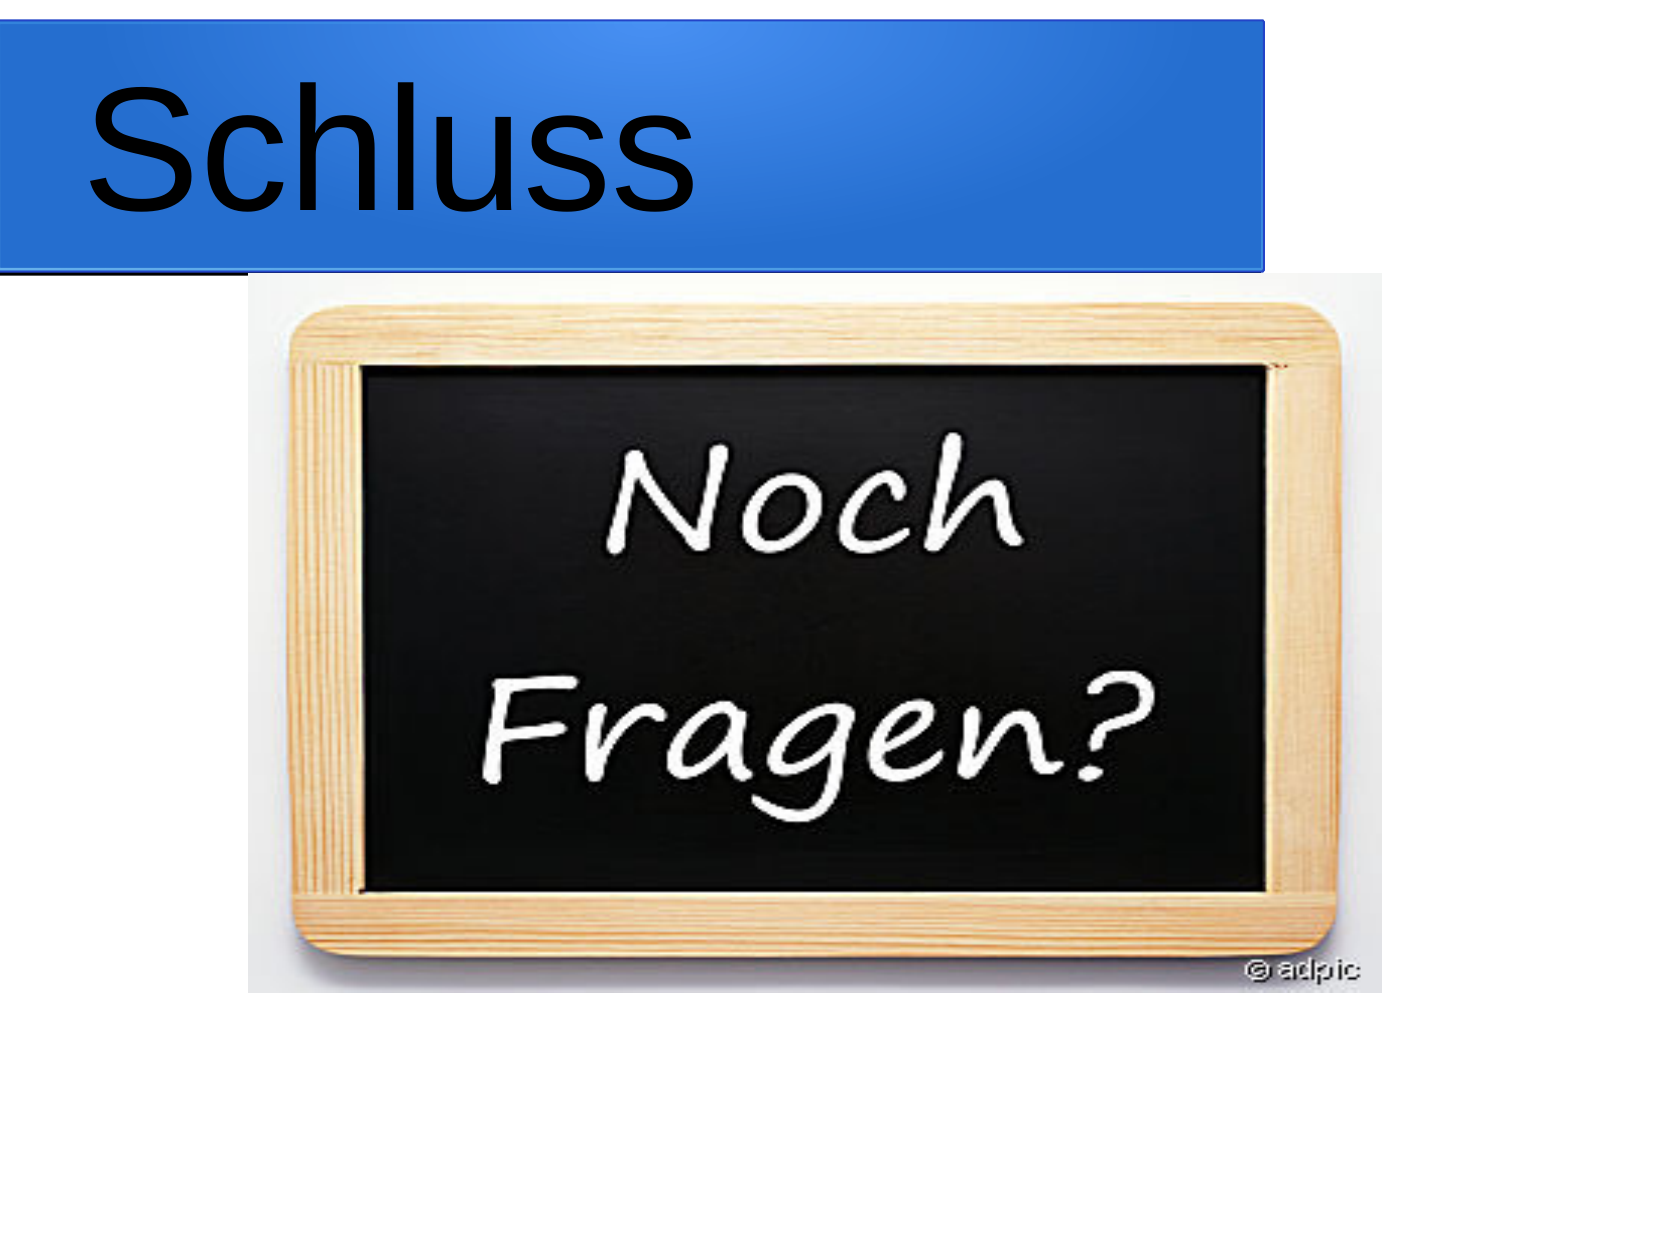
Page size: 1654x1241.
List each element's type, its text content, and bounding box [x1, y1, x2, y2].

picture [248, 273, 1382, 993]
title Schluss [82, 47, 1235, 252]
